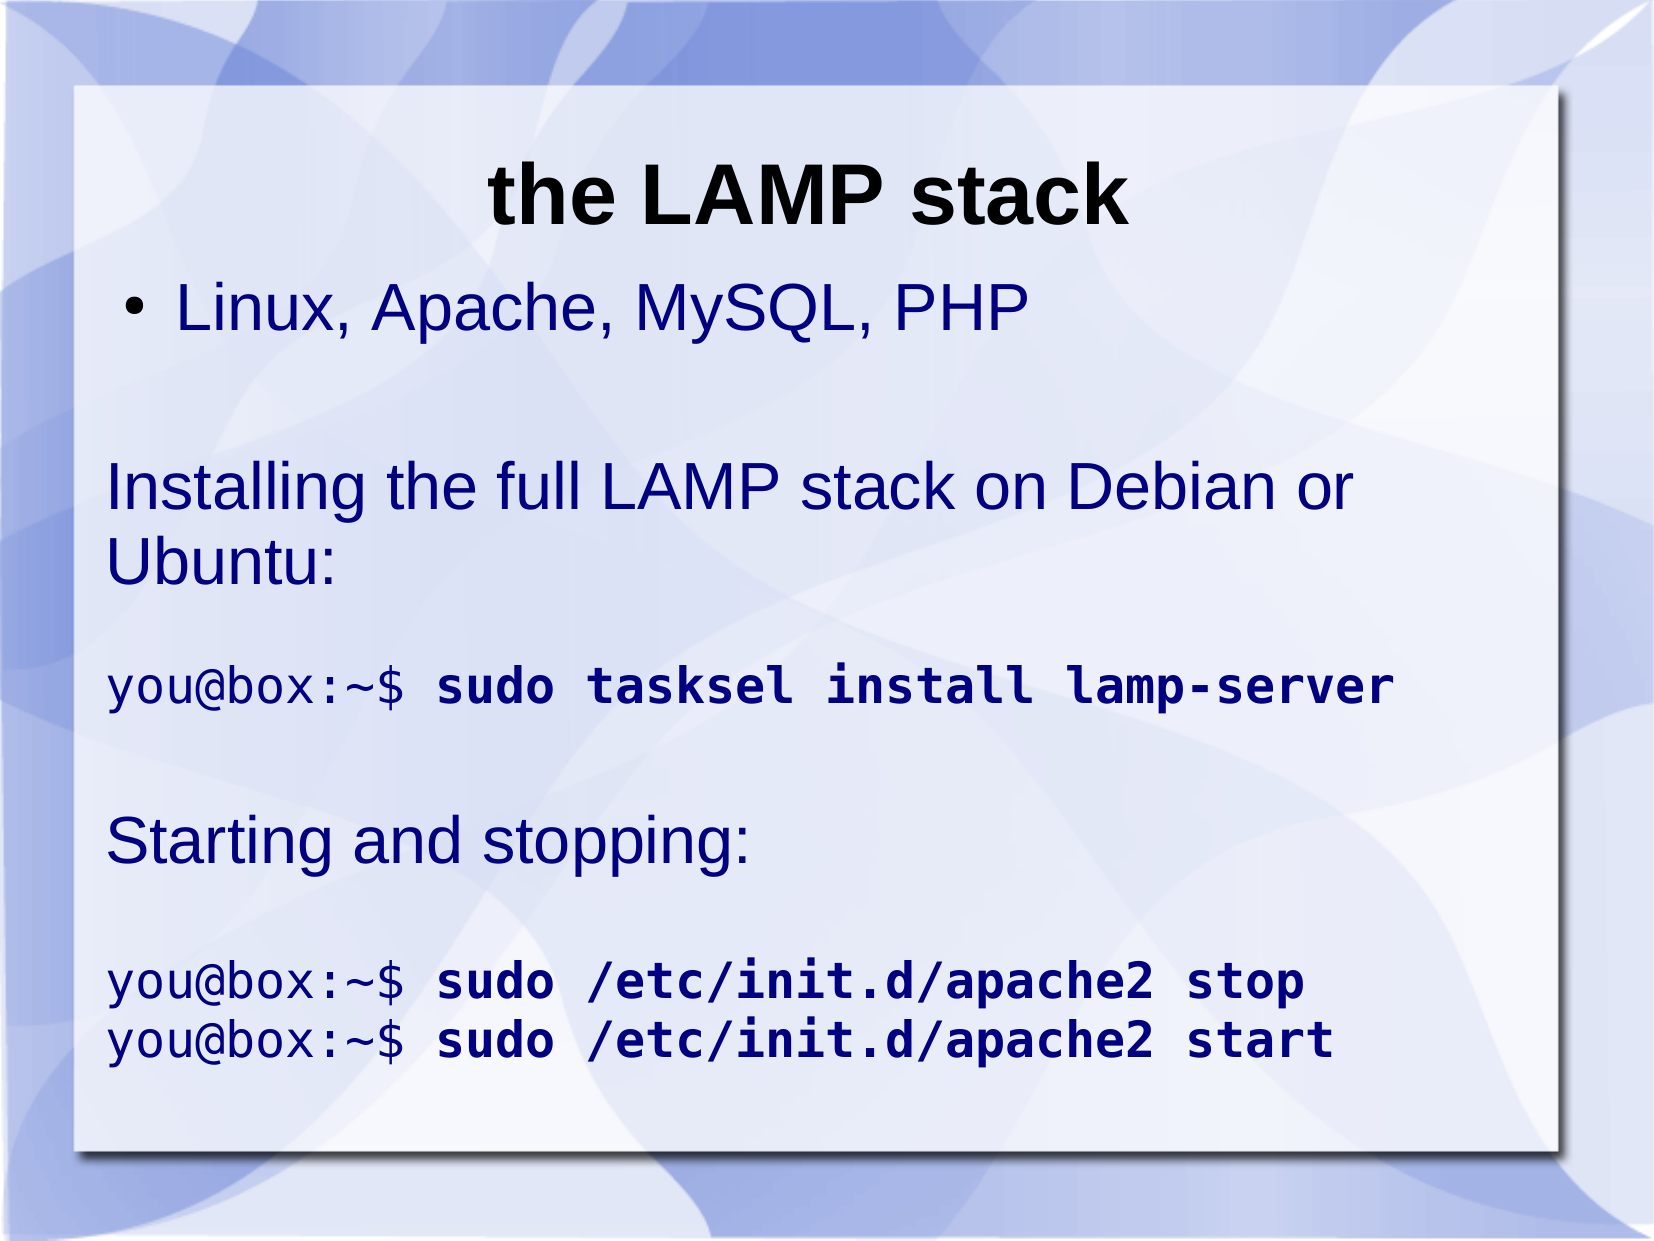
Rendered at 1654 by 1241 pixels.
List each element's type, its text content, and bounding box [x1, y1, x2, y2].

picture [0, 0, 1654, 1241]
title the LAMP stack [82, 90, 1536, 298]
list Linux, Apache, MySQL, PHP Installing the full LAMP stack on Debian or Ubuntu: you@box:~$ sudo tasksel install lamp-server Starting and stopping: you@box:~$ sudo /etc/init.d/apache2 stop you@box:~$ sudo /etc/init.d/apache2 start [105, 270, 1501, 1126]
